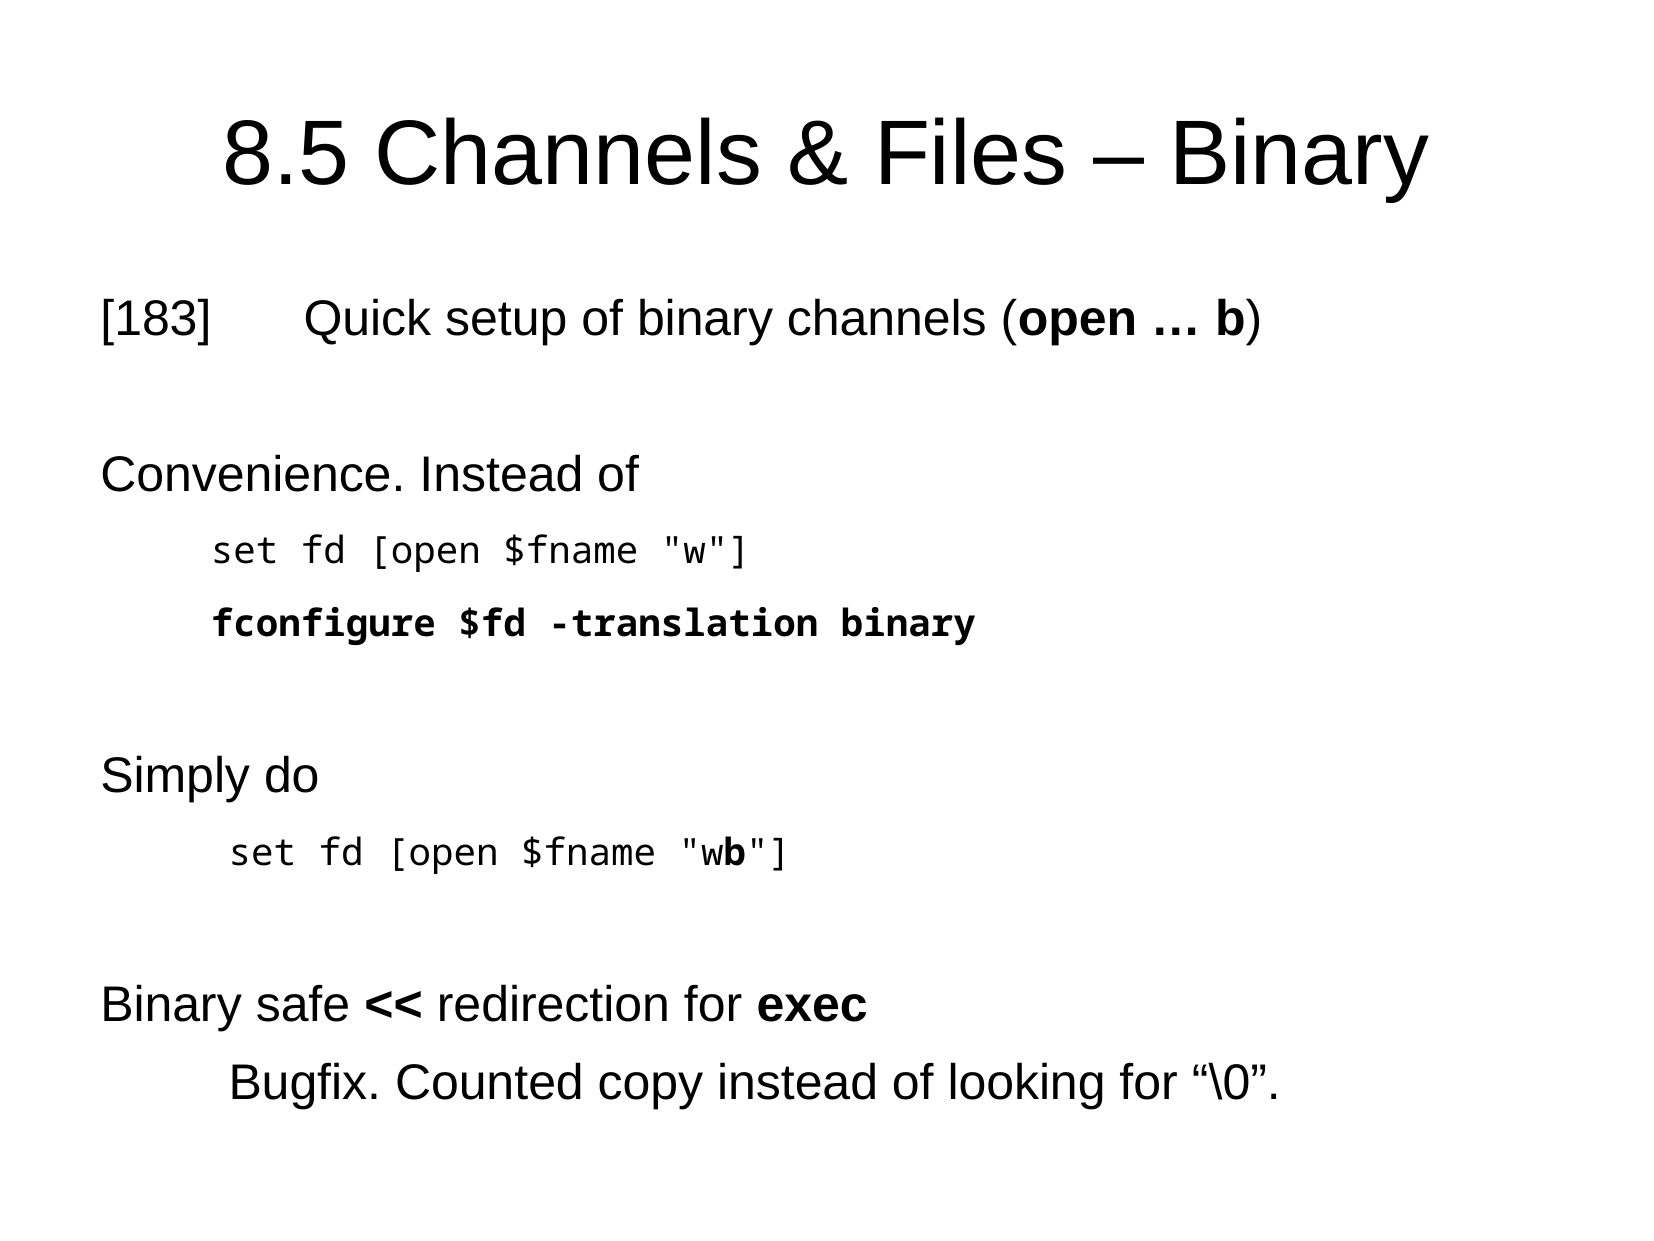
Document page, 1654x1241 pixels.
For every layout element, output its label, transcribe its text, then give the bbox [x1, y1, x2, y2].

list [183] Quick setup of binary channels (open … b) Convenience. Instead of set fd [open $fname "w"] fconfigure $fd -translation binary Simply do set fd [open $fname "wb"] Binary safe << redirection for exec Bugfix. Counted copy instead of looking for “\0”. [82, 290, 1571, 1201]
title 8.5 Channels & Files – Binary [82, 56, 1571, 250]
